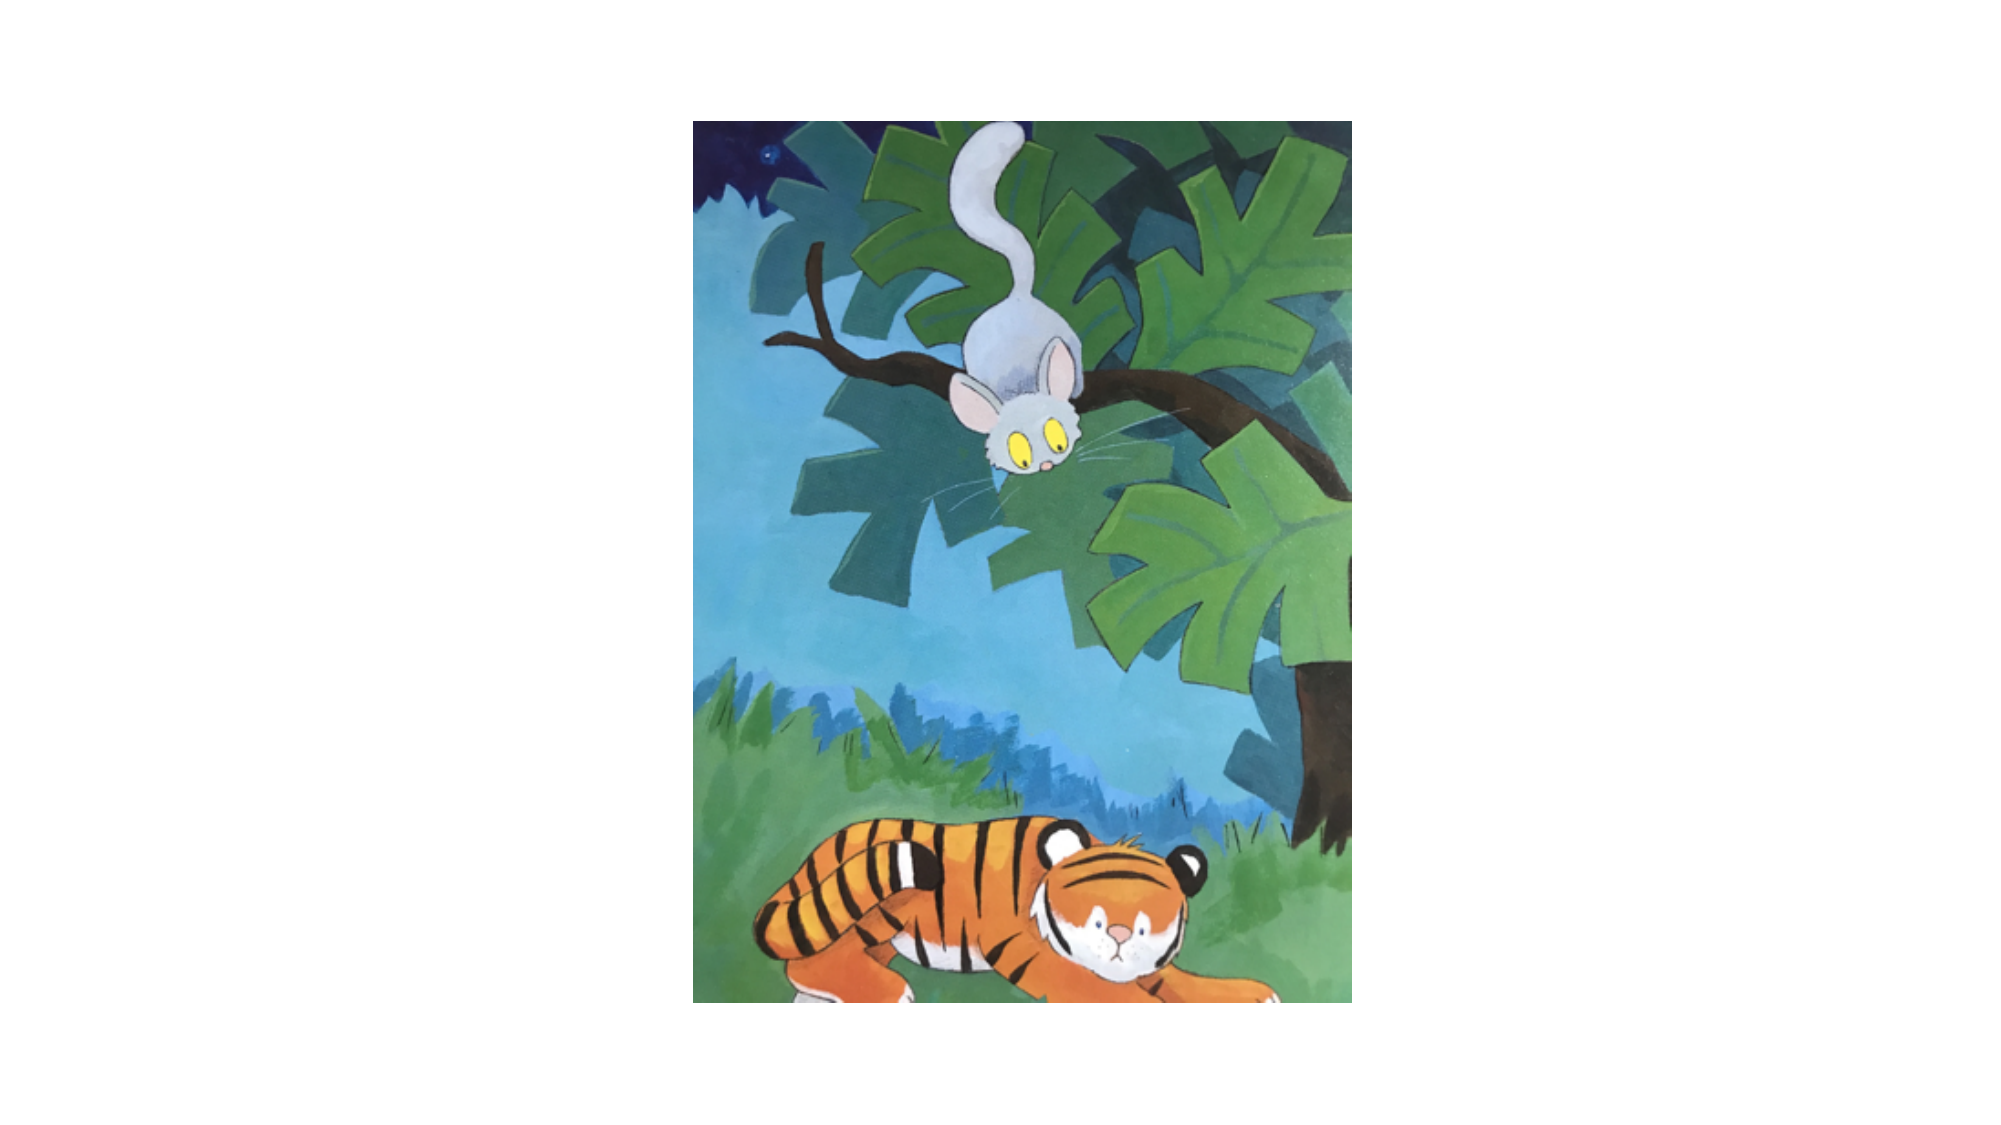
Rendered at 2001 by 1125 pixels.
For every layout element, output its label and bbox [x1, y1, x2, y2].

picture [693, 121, 1352, 1004]
